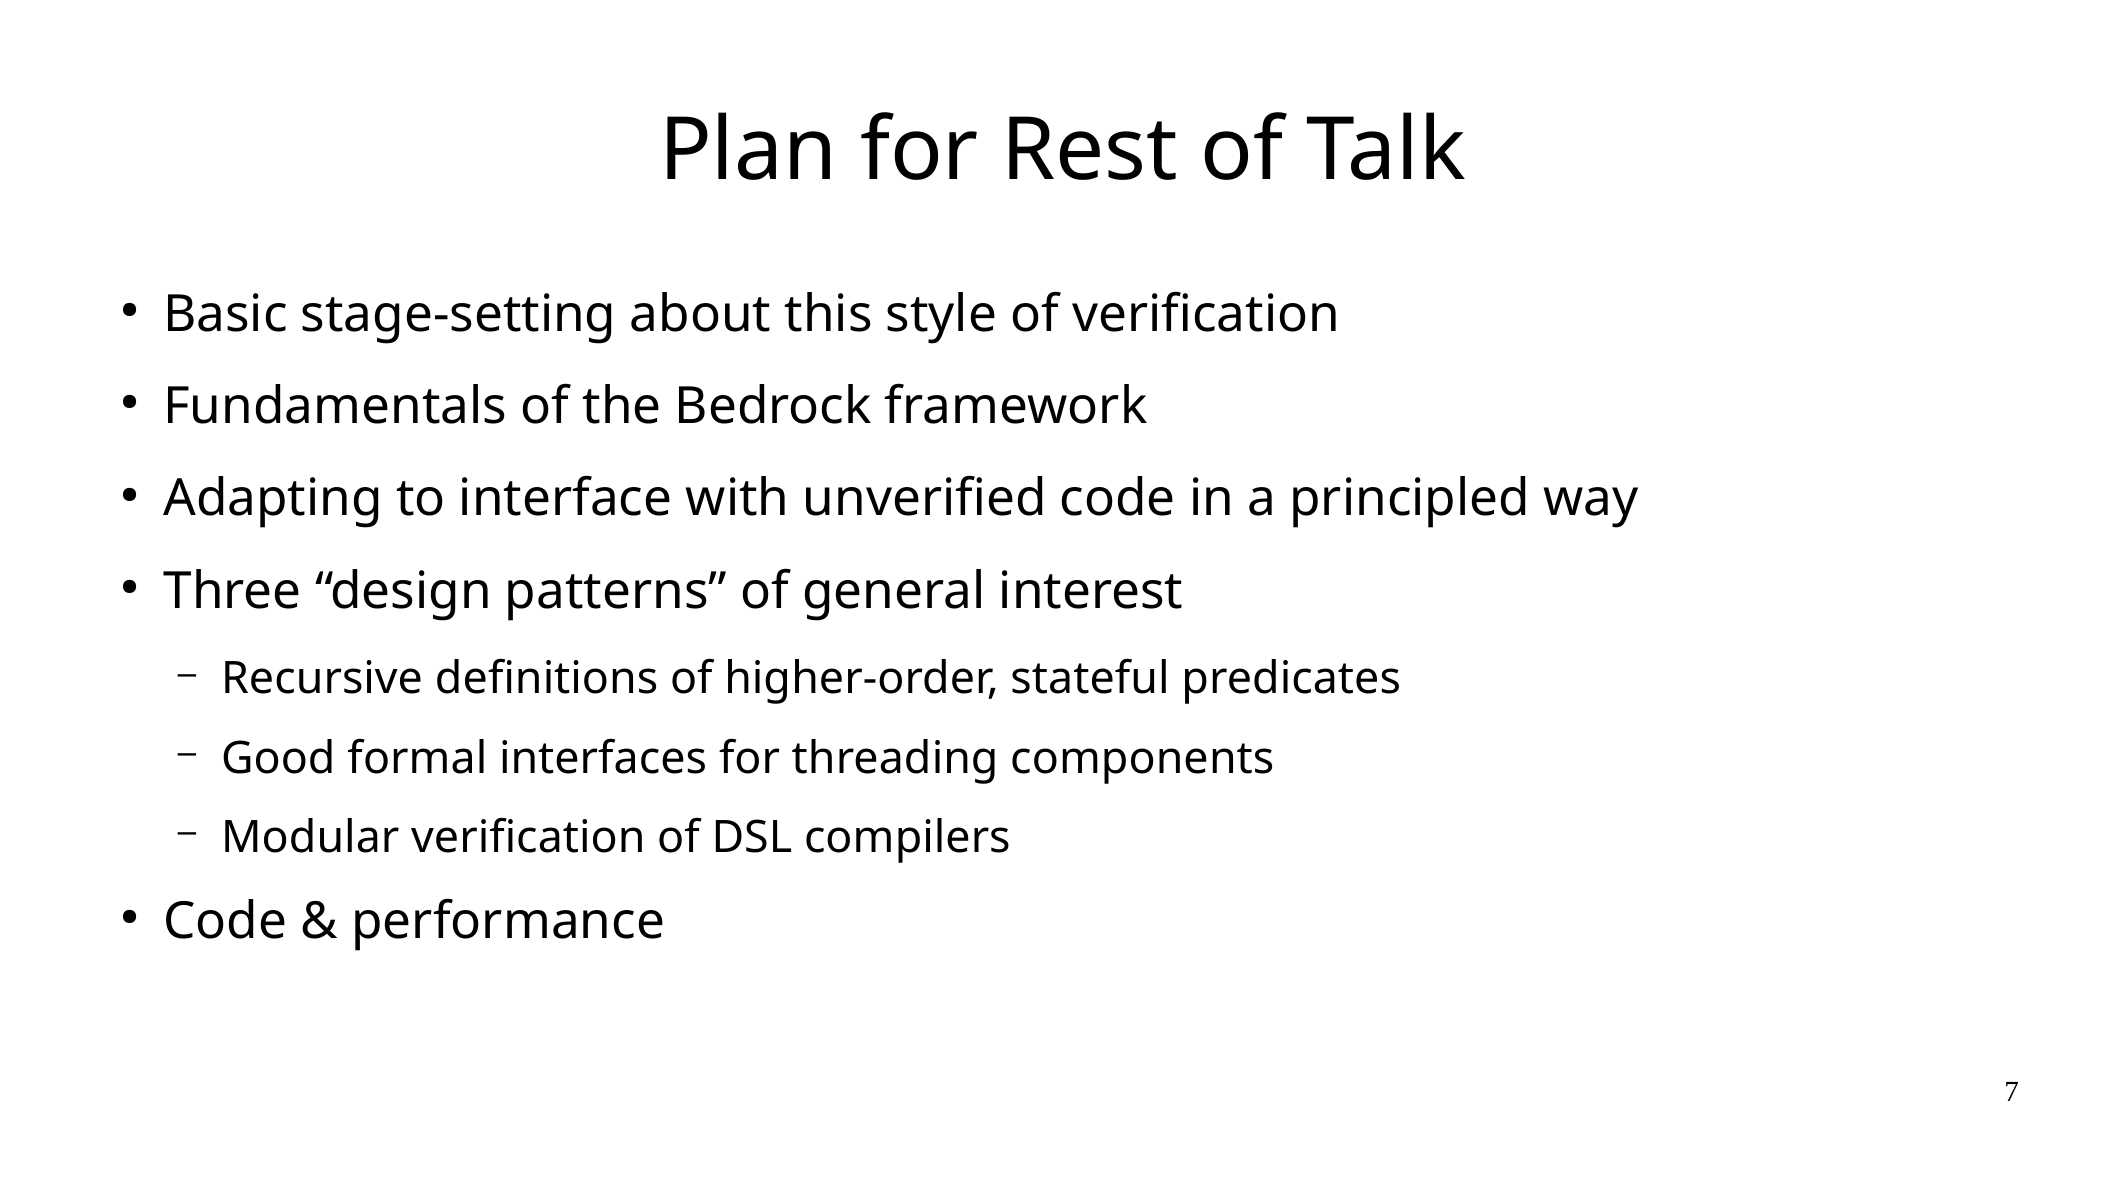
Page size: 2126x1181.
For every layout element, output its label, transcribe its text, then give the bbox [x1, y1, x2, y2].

list Basic stage-setting about this style of verification Fundamentals of the Bedrock framework Adapting to interface with unverified code in a principled way Three “design patterns” of general interest Recursive definitions of higher-order, stateful predicates Good formal interfaces for threading components Modular verification of DSL compilers Code & performance [106, 276, 1977, 961]
title Plan for Rest of Talk [106, 47, 2020, 245]
